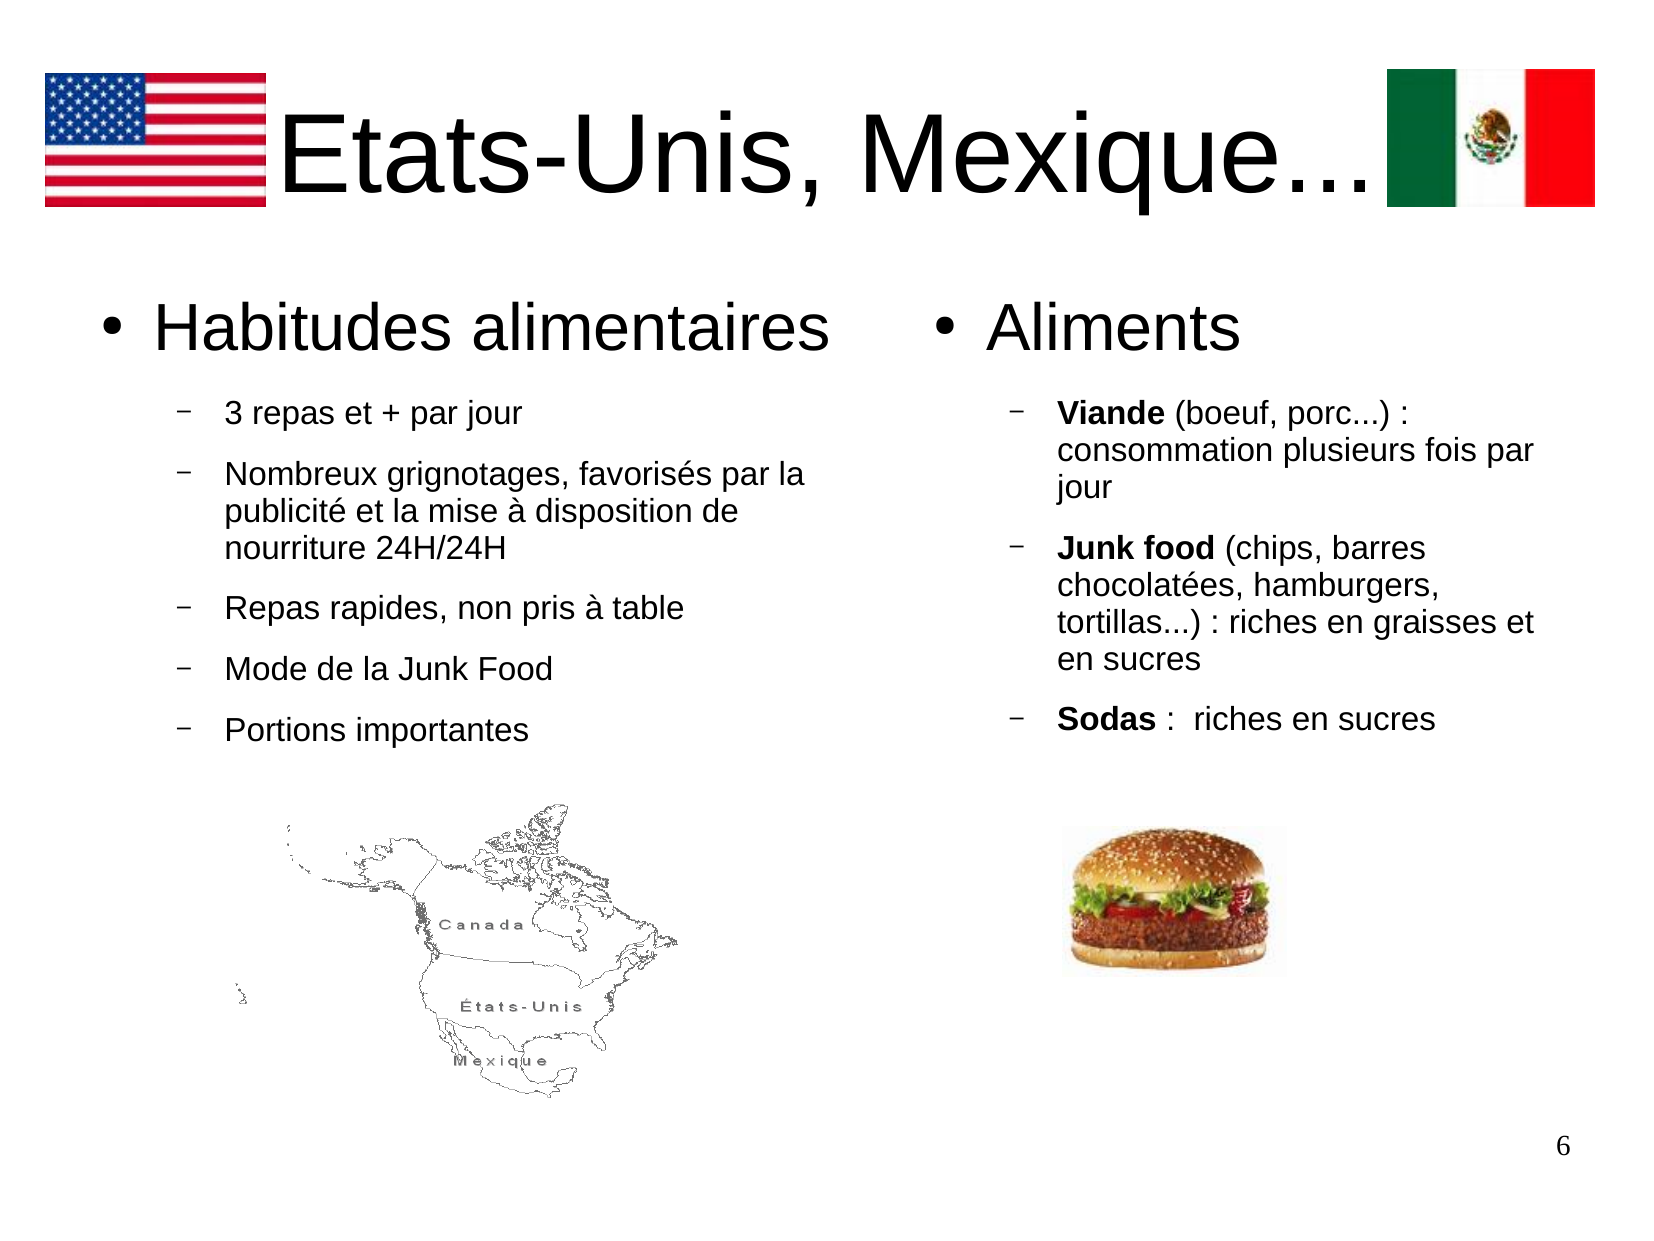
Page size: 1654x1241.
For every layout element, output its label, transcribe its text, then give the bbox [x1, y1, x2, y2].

list Aliments Viande (boeuf, porc...) : consommation plusieurs fois par jour Junk food (chips, barres chocolatées, hamburgers, tortillas...) : riches en graisses et en sucres Sodas : riches en sucres [915, 290, 1572, 1094]
list Habitudes alimentaires 3 repas et + par jour Nombreux grignotages, favorisés par la publicité et la mise à disposition de nourriture 24H/24H Repas rapides, non pris à table Mode de la Junk Food Portions importantes [82, 290, 886, 1094]
picture [45, 73, 266, 207]
title Etats-Unis, Mexique... [82, 49, 1571, 257]
picture [1062, 826, 1287, 977]
picture [1387, 69, 1595, 207]
picture [215, 777, 680, 1123]
